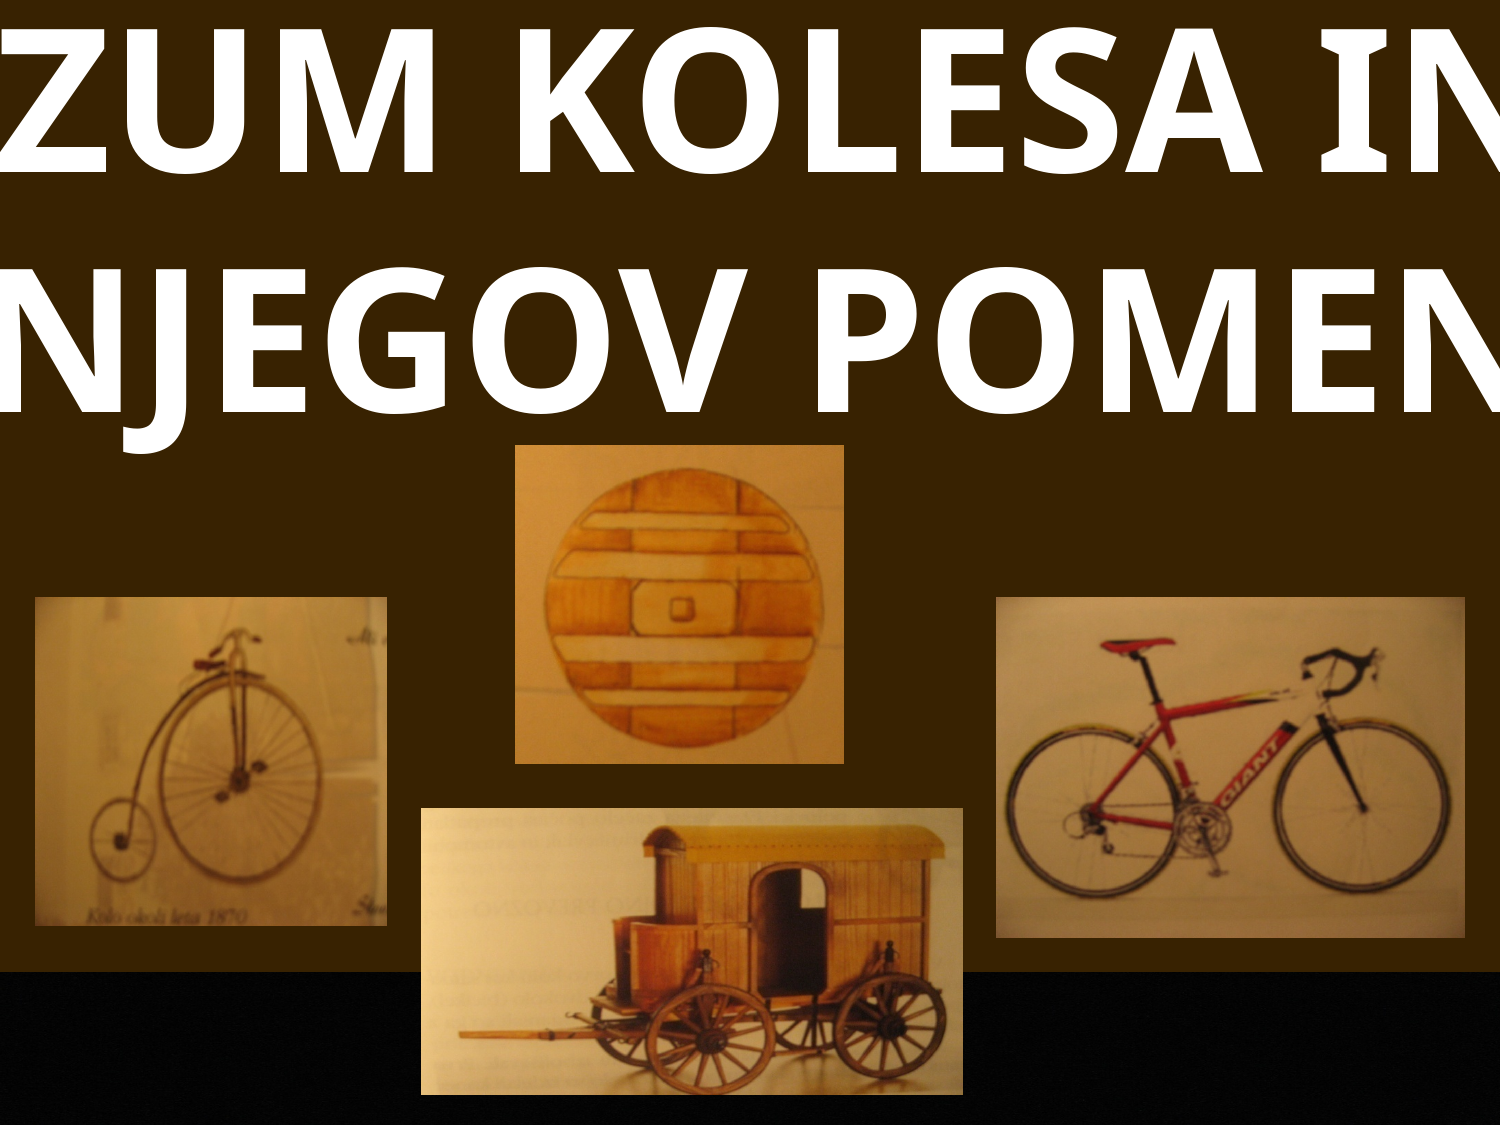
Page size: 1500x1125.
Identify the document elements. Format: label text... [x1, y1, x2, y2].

picture [0, 808, 1500, 1125]
text_box IZUM KOLESA IN NJEGOV POMEN [0, 0, 1500, 595]
picture [35, 597, 387, 926]
picture [996, 597, 1465, 938]
picture [515, 445, 844, 764]
